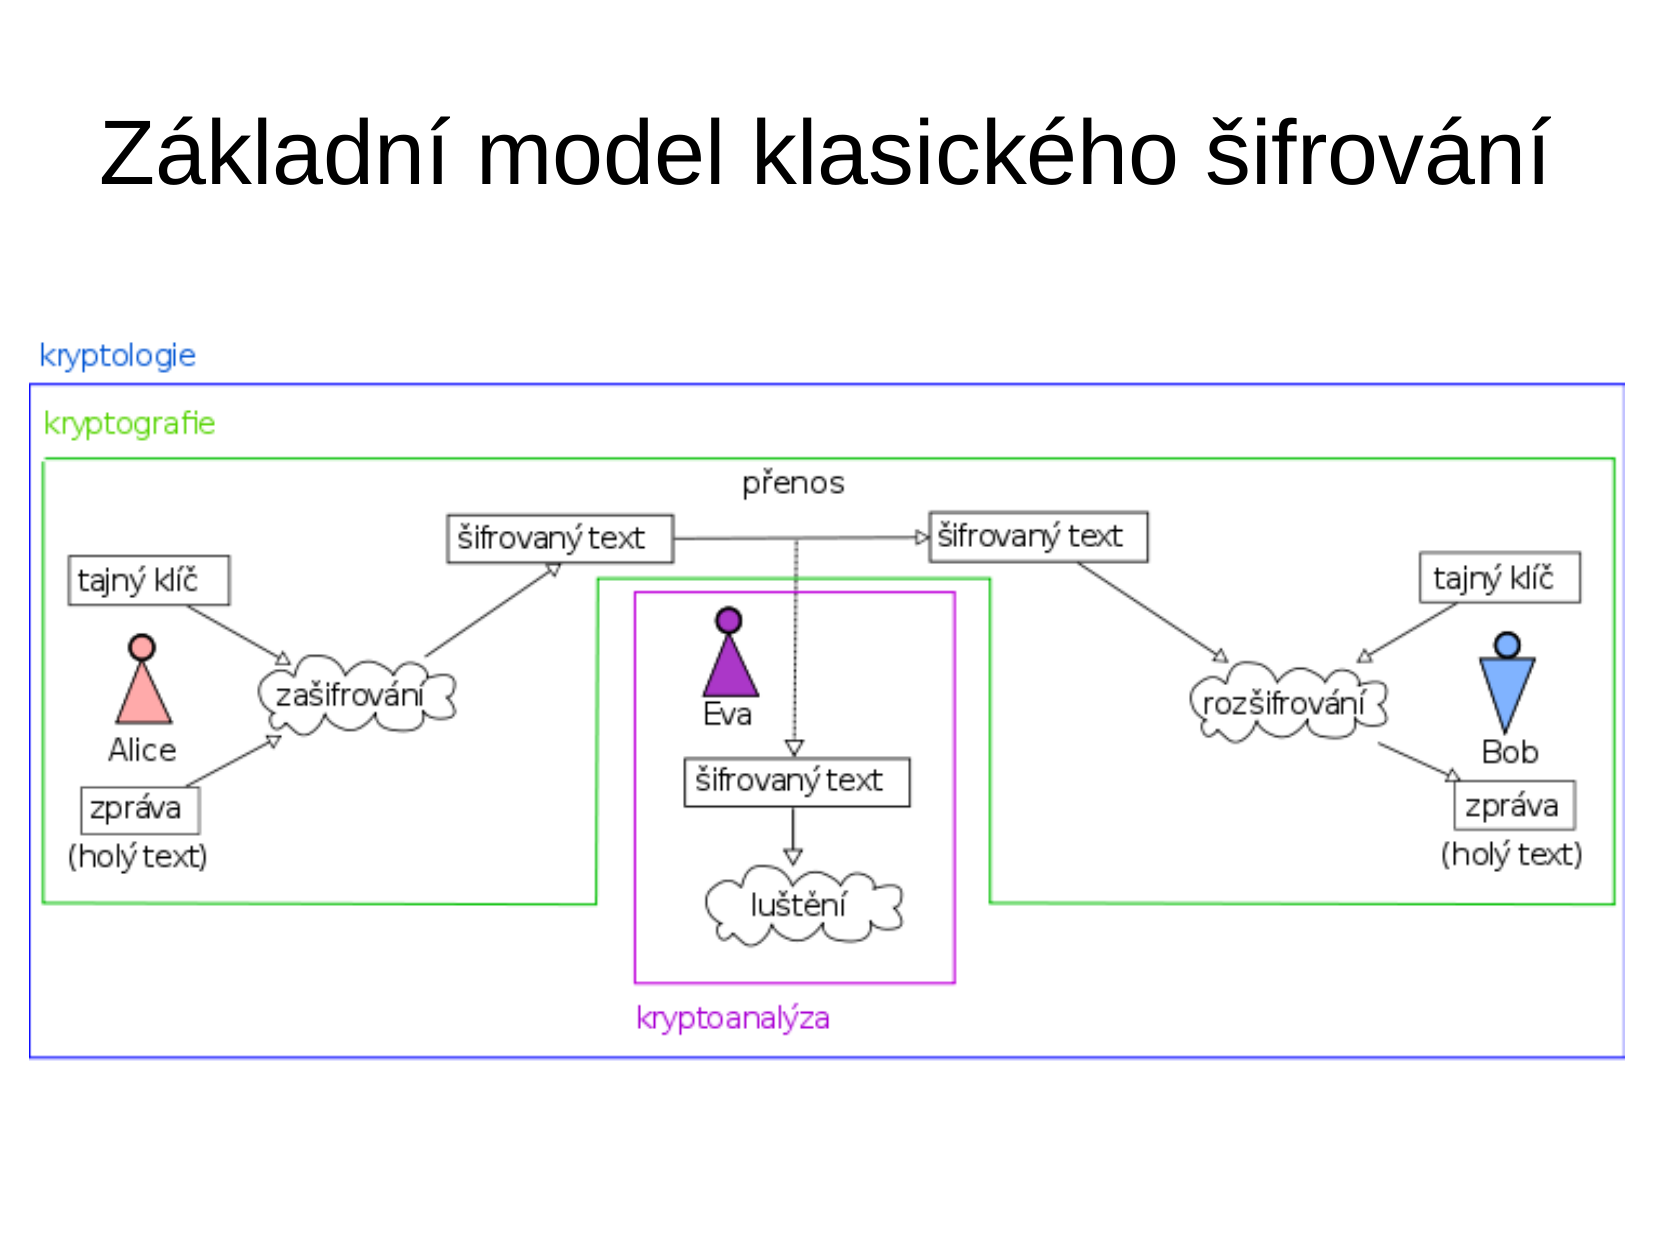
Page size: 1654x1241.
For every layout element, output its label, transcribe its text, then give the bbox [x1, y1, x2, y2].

picture [29, 324, 1625, 1063]
title Základní model klasického šifrování [82, 49, 1571, 257]
